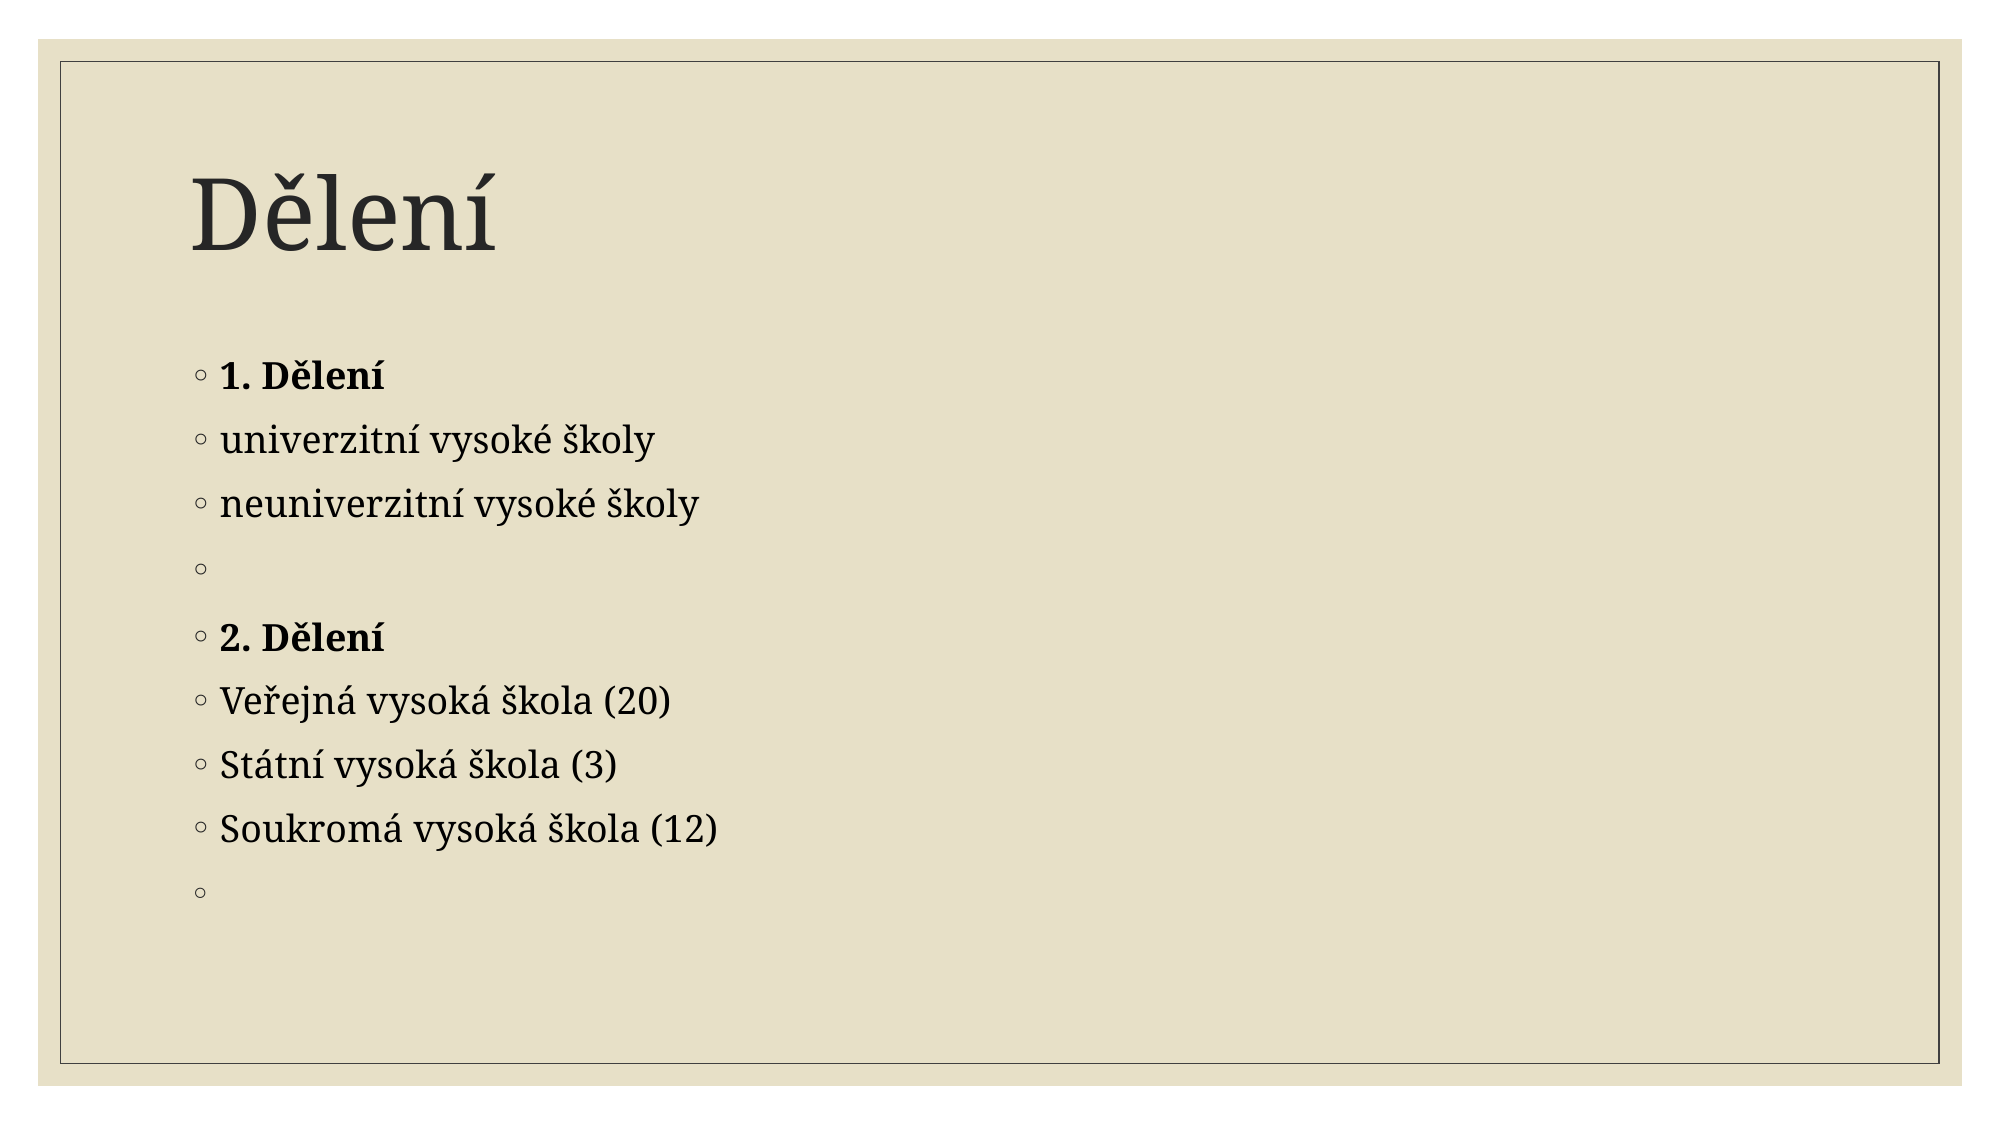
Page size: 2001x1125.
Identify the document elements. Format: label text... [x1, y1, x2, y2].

list 1. Dělení univerzitní vysoké školy neuniverzitní vysoké školy 2. Dělení Veřejná vysoká škola (20) Státní vysoká škola (3) Soukromá vysoká škola (12) [174, 345, 1825, 991]
title Dělení [174, 105, 1825, 331]
